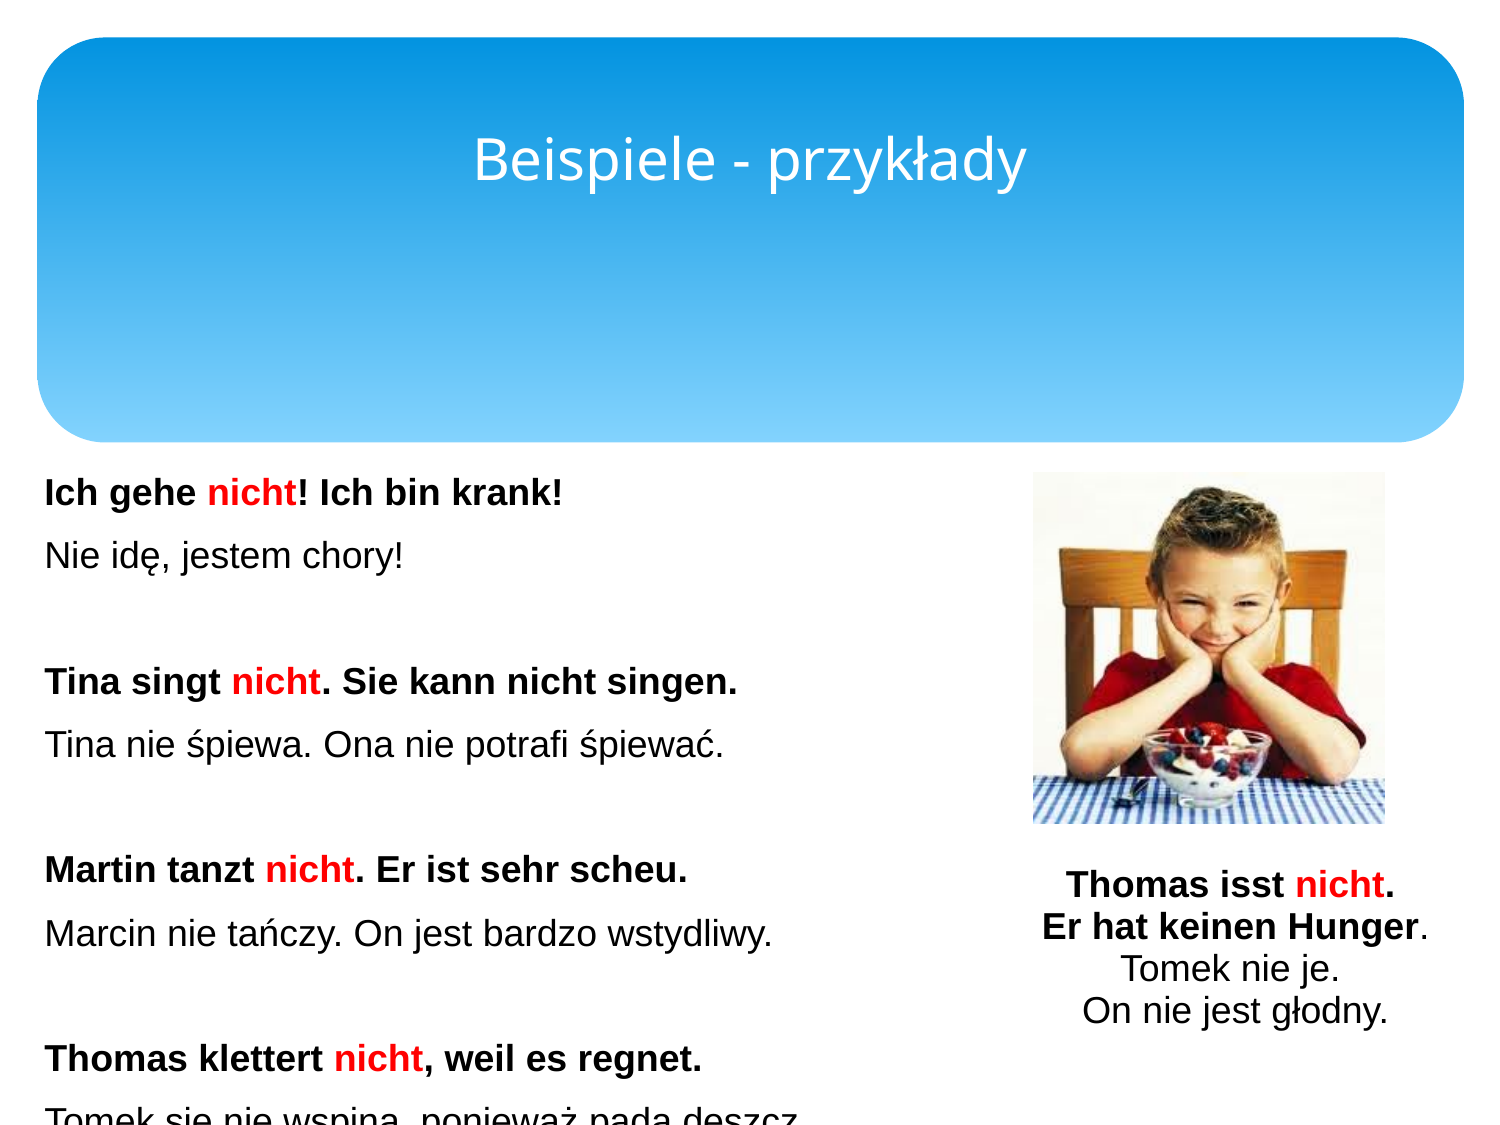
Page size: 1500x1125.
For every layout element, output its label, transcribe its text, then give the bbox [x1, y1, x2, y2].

text_box Ich gehe nicht! Ich bin krank! Nie idę, jestem chory! Tina singt nicht. Sie kann nicht singen. Tina nie śpiewa. Ona nie potrafi śpiewać. Martin tanzt nicht. Er ist sehr scheu. Marcin nie tańczy. On jest bardzo wstydliwy. Thomas klettert nicht, weil es regnet. Tomek się nie wspina, ponieważ pada deszcz. [29, 442, 834, 1125]
title Beispiele - przykłady [75, 0, 1425, 338]
picture [1033, 472, 1385, 824]
text_box Thomas isst nicht. Er hat keinen Hunger. Tomek nie je. On nie jest głodny. [1027, 856, 1443, 1042]
